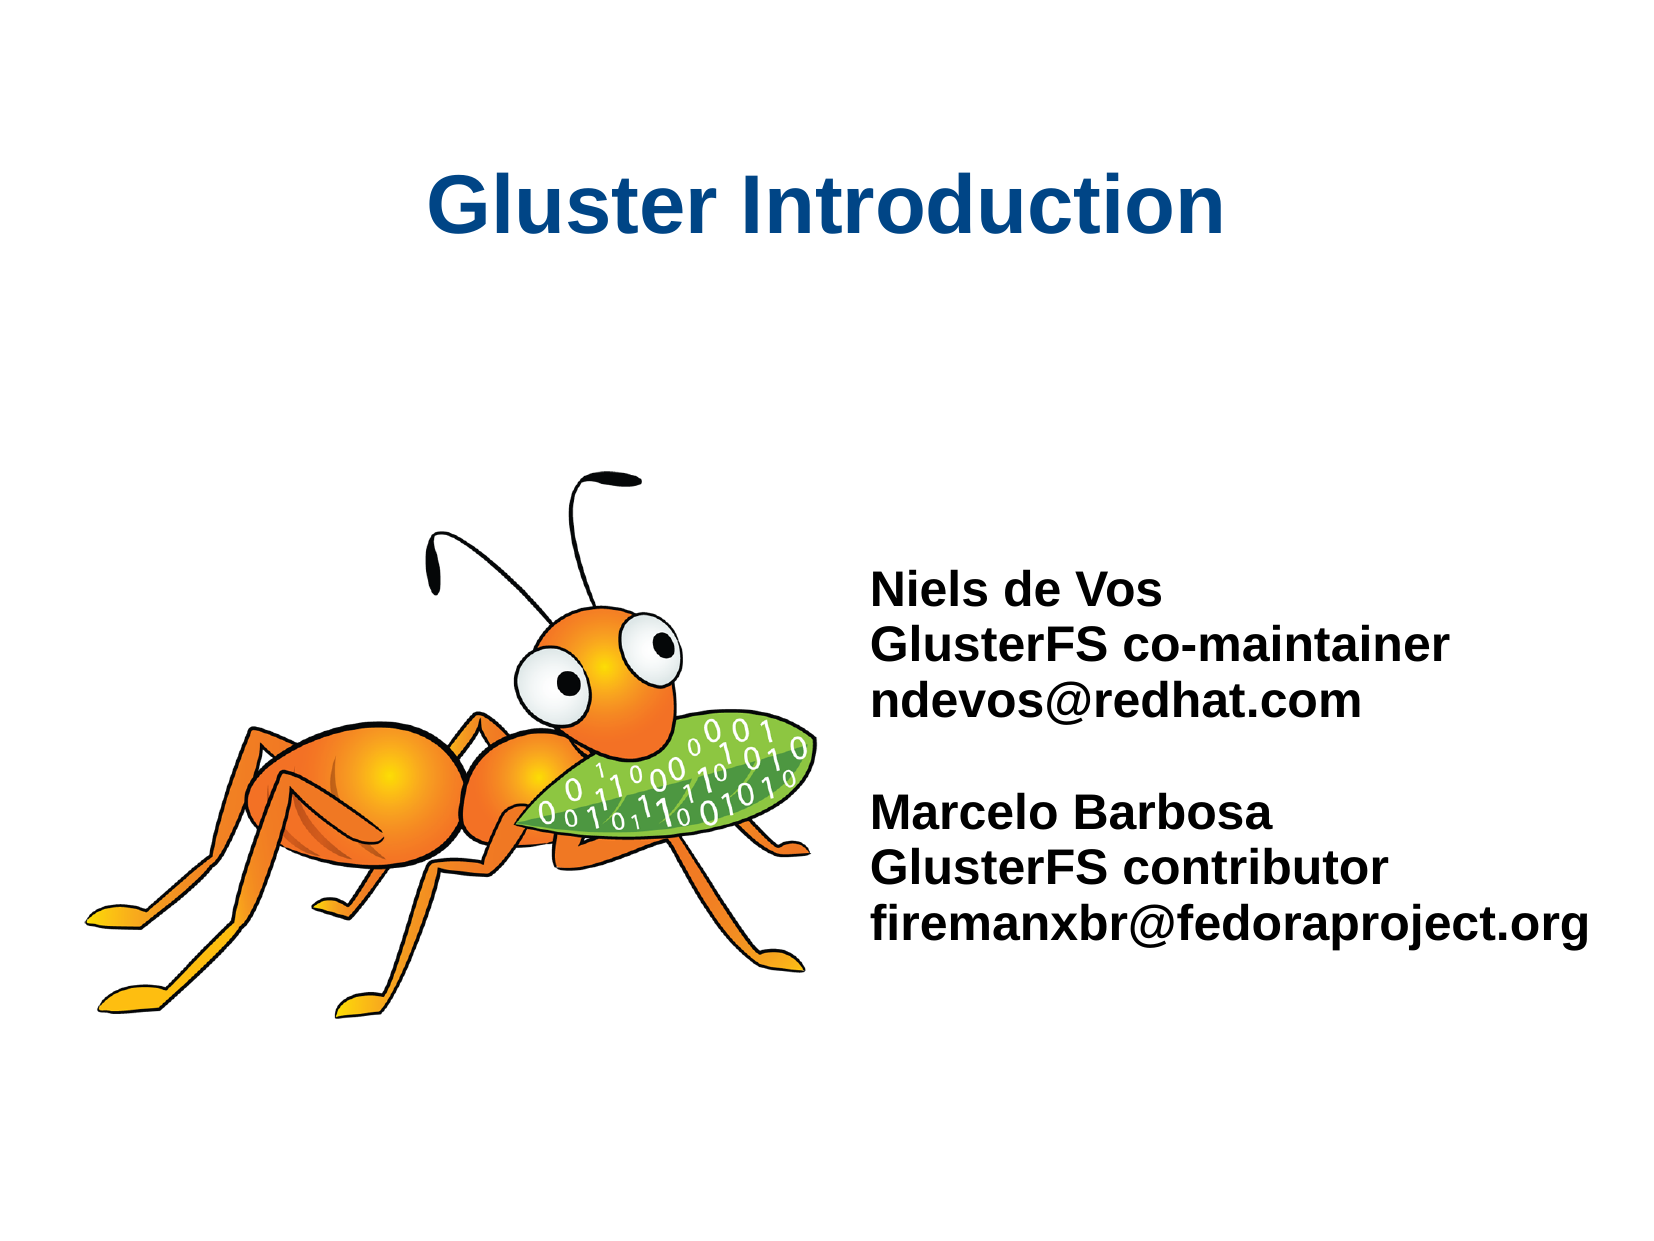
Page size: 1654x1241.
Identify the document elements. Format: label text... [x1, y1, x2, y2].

text_box Niels de Vos GlusterFS co-maintainer ndevos@redhat.com Marcelo Barbosa GlusterFS contributor firemanxbr@fedoraproject.org [855, 553, 1621, 1015]
picture [75, 464, 826, 1026]
subtitle Gluster Introduction [82, 111, 1571, 298]
